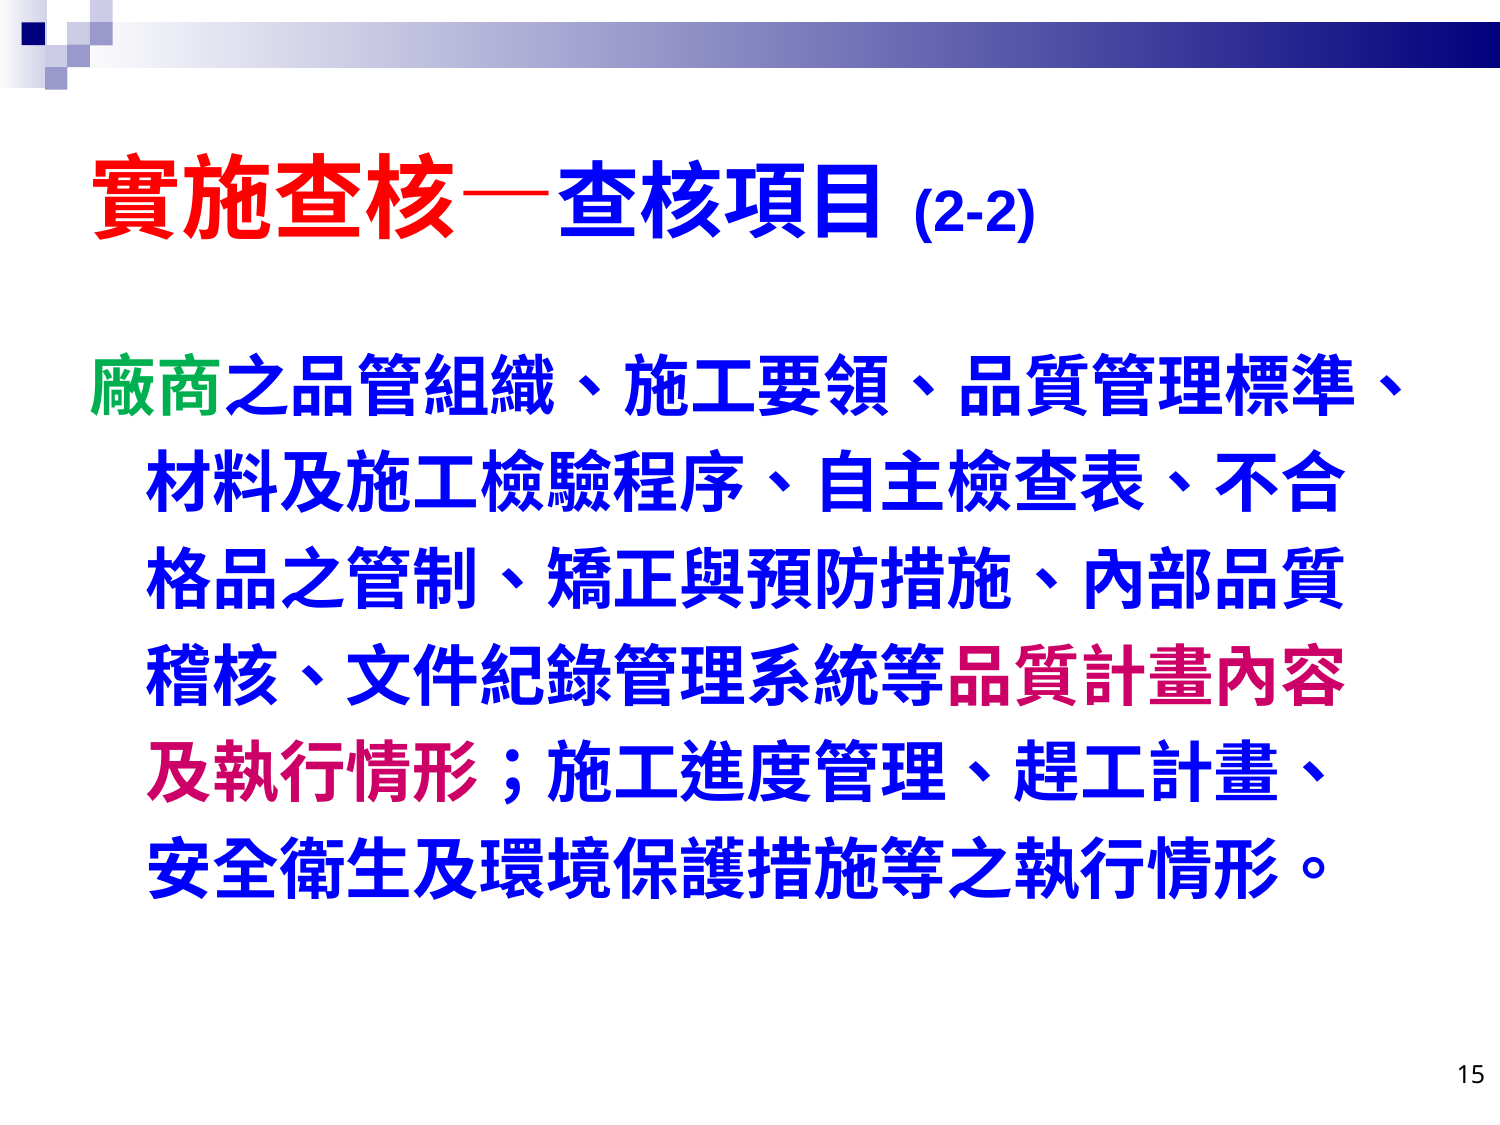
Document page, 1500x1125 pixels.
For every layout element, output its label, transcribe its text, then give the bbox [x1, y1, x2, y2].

list 廠商之品管組織、施工要領、品質管理標準、材料及施工檢驗程序、自主檢查表、不合格品之管制、矯正與預防措施、內部品質稽核、文件紀錄管理系統等品質計畫內容及執行情形；施工進度管理、趕工計畫、安全衛生及環境保護措施等之執行情形。 [74, 324, 1426, 964]
text_box <number> [1149, 1025, 1500, 1101]
title 實施查核—查核項目(2-2) [74, 75, 1426, 300]
